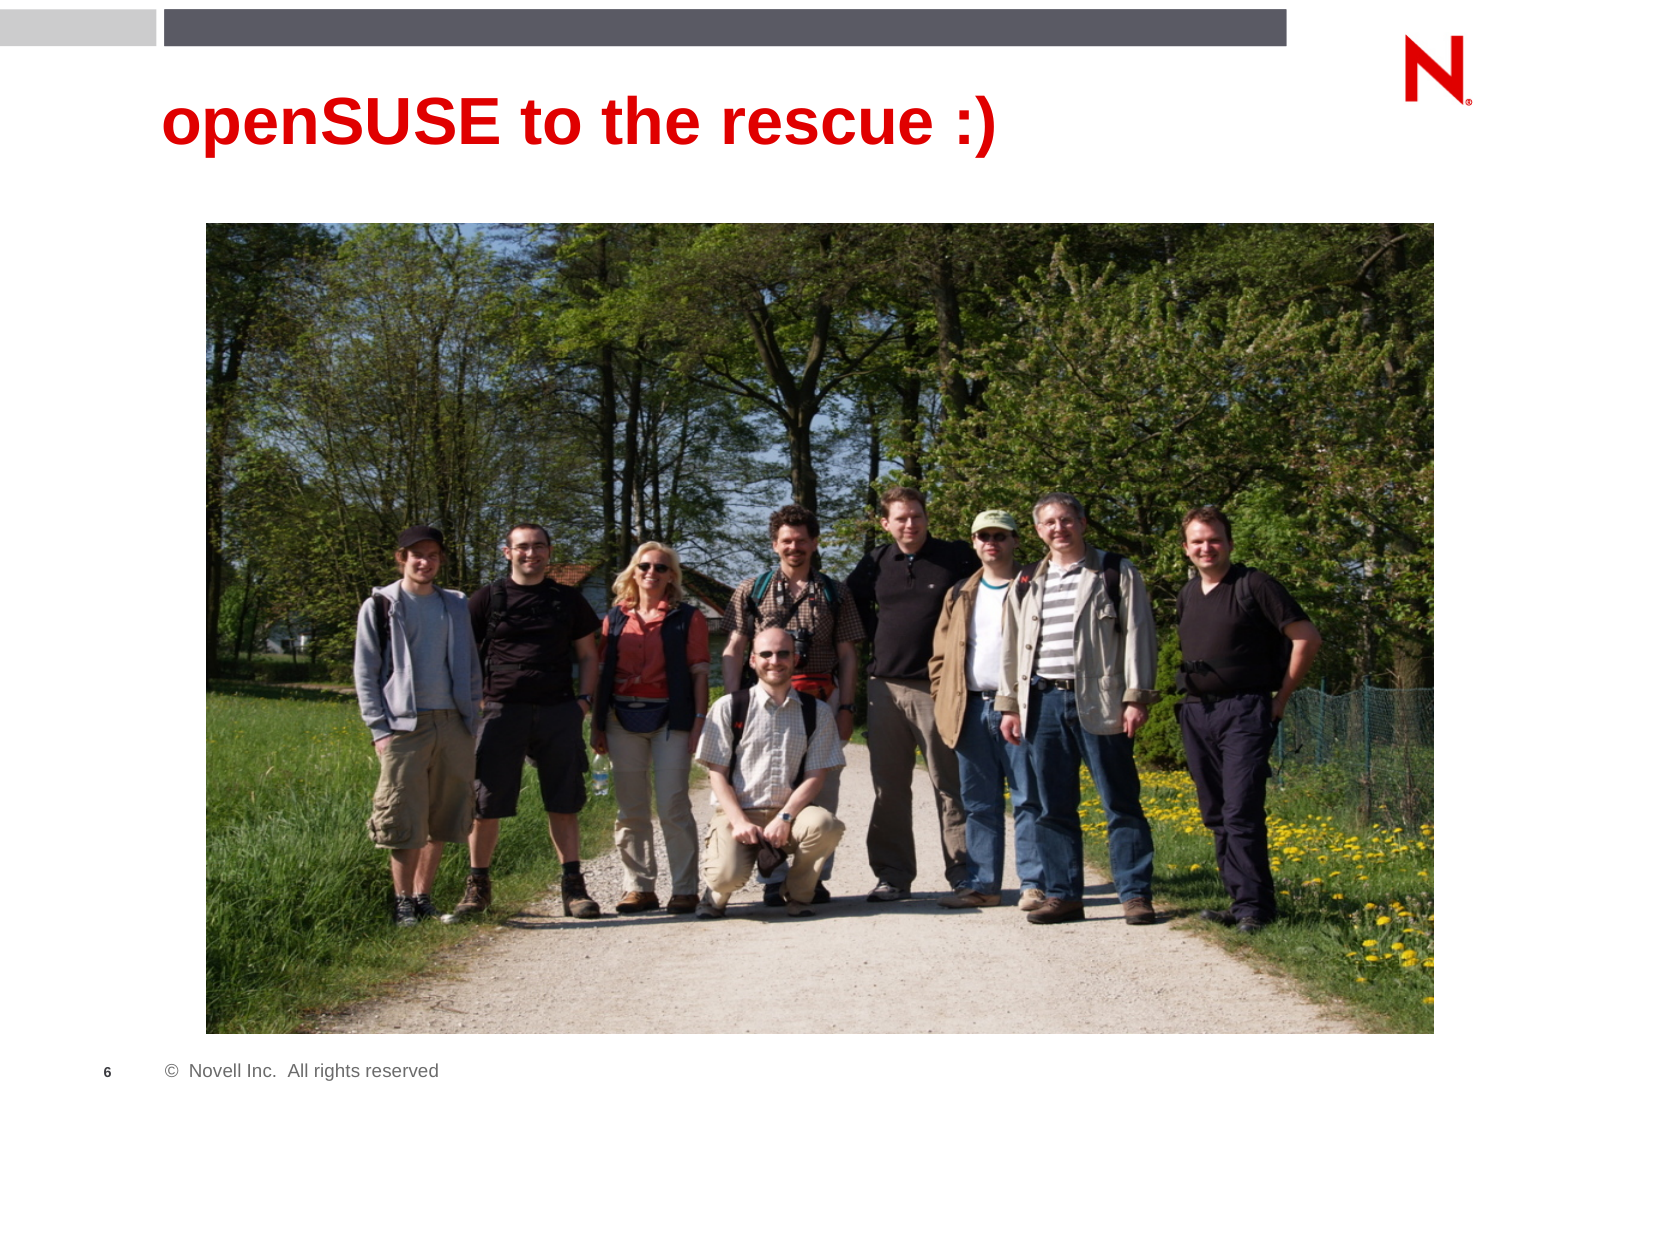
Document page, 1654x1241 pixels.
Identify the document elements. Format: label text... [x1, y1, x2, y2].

picture [206, 223, 1434, 1034]
title openSUSE to the rescue :) [161, 41, 1383, 205]
picture [1403, 32, 1473, 107]
